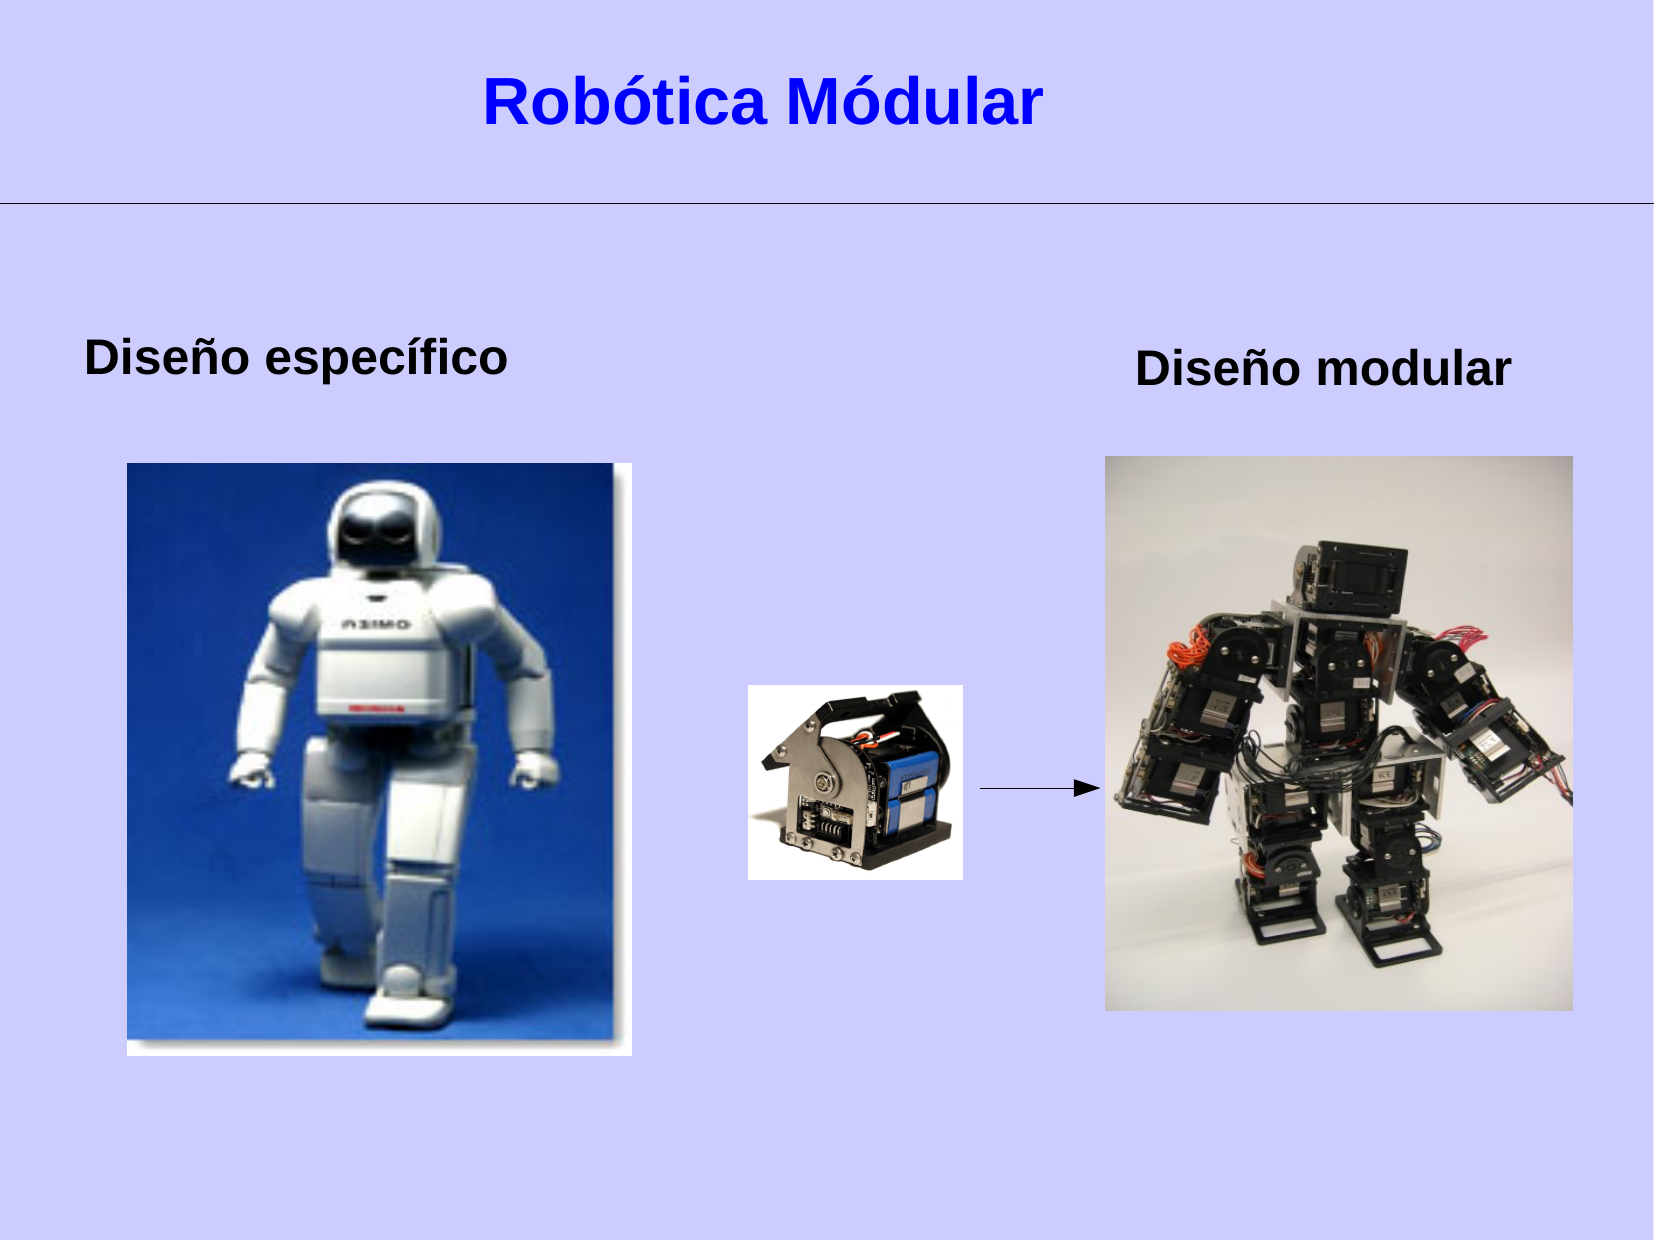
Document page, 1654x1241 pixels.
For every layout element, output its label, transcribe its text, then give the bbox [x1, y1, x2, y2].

picture [748, 685, 963, 880]
text_box Diseño específico [69, 329, 547, 405]
title Robótica Módular [126, 0, 1402, 191]
text_box Diseño modular [1121, 340, 1603, 397]
picture [1105, 456, 1573, 1011]
picture [127, 463, 632, 1056]
